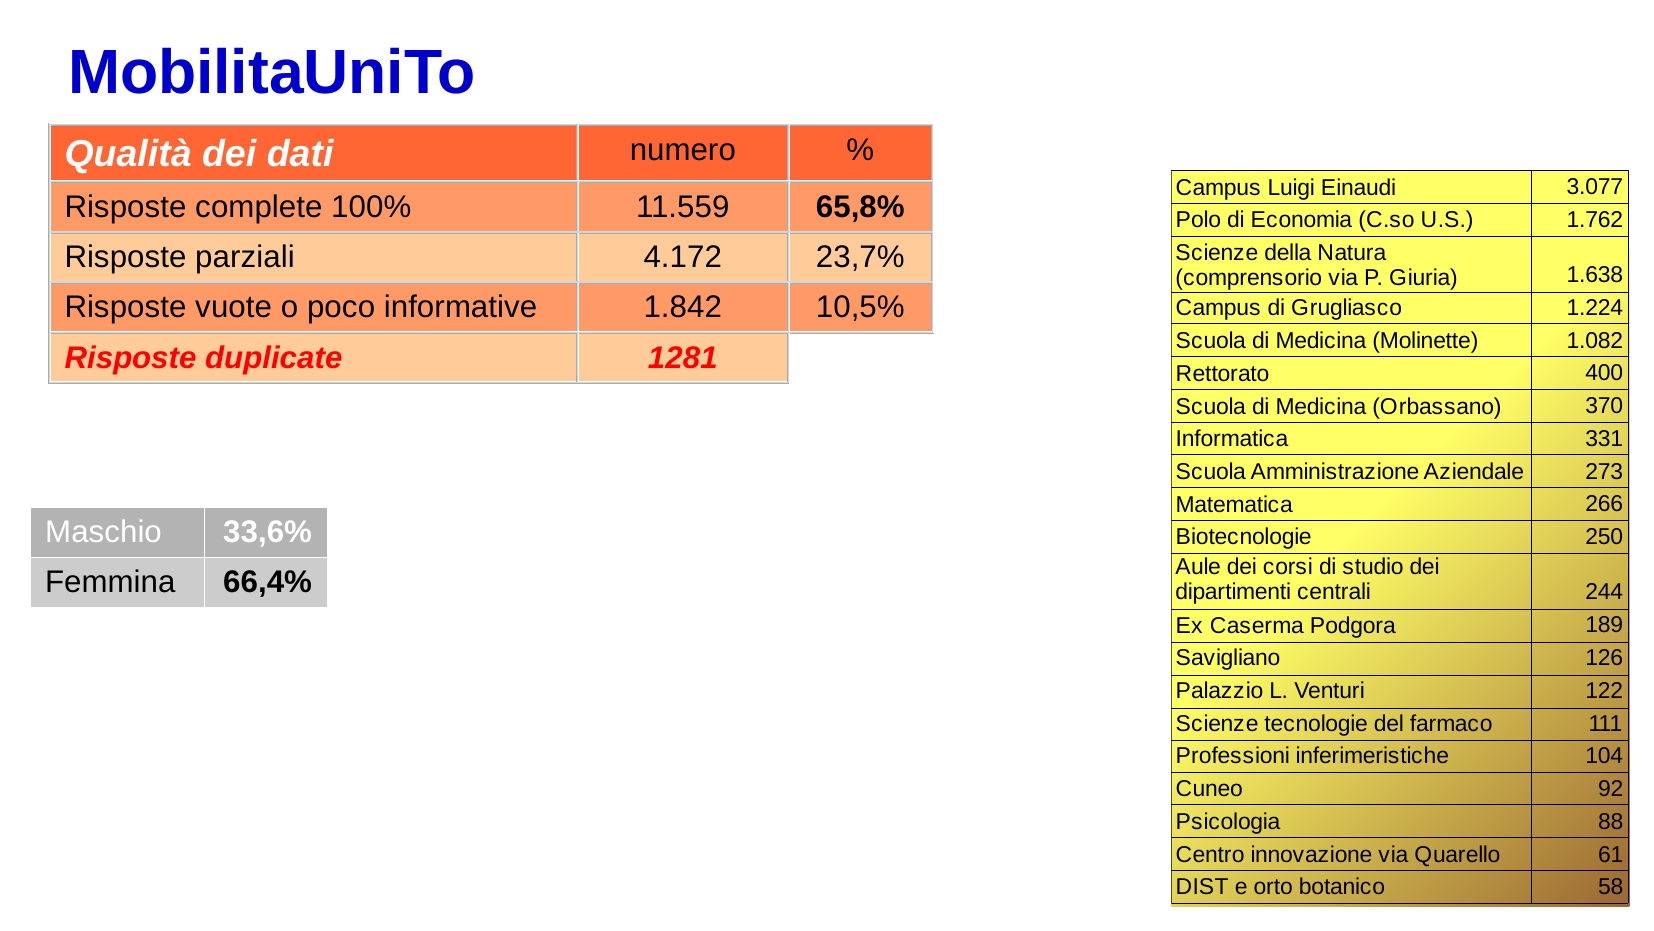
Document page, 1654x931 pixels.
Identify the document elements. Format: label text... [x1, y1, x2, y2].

table_cell [790, 334, 932, 382]
table_cell 4.172 [579, 234, 787, 281]
table_cell Risposte complete 100% [51, 183, 576, 231]
table_cell Femmina [31, 558, 204, 607]
table_cell 23,7% [790, 234, 931, 281]
table_cell Risposte parziali [51, 234, 576, 281]
table_header 33,6% [205, 508, 327, 557]
table_header % [790, 126, 931, 180]
text_box MobilitaUniTo [53, 30, 501, 114]
table_header numero [579, 126, 787, 180]
table_header Maschio [31, 508, 204, 557]
table_cell 66,4% [205, 558, 327, 607]
table_cell Risposte duplicate [51, 334, 576, 381]
table_header Qualità dei dati [51, 126, 576, 180]
table_cell 1.842 [579, 284, 787, 331]
table_cell 10,5% [790, 284, 931, 331]
table_cell 1281 [579, 334, 787, 381]
table_cell 65,8% [790, 183, 931, 231]
table_cell Risposte vuote o poco informative [51, 284, 576, 331]
table_cell 11.559 [579, 183, 787, 231]
chart [1171, 170, 1630, 907]
